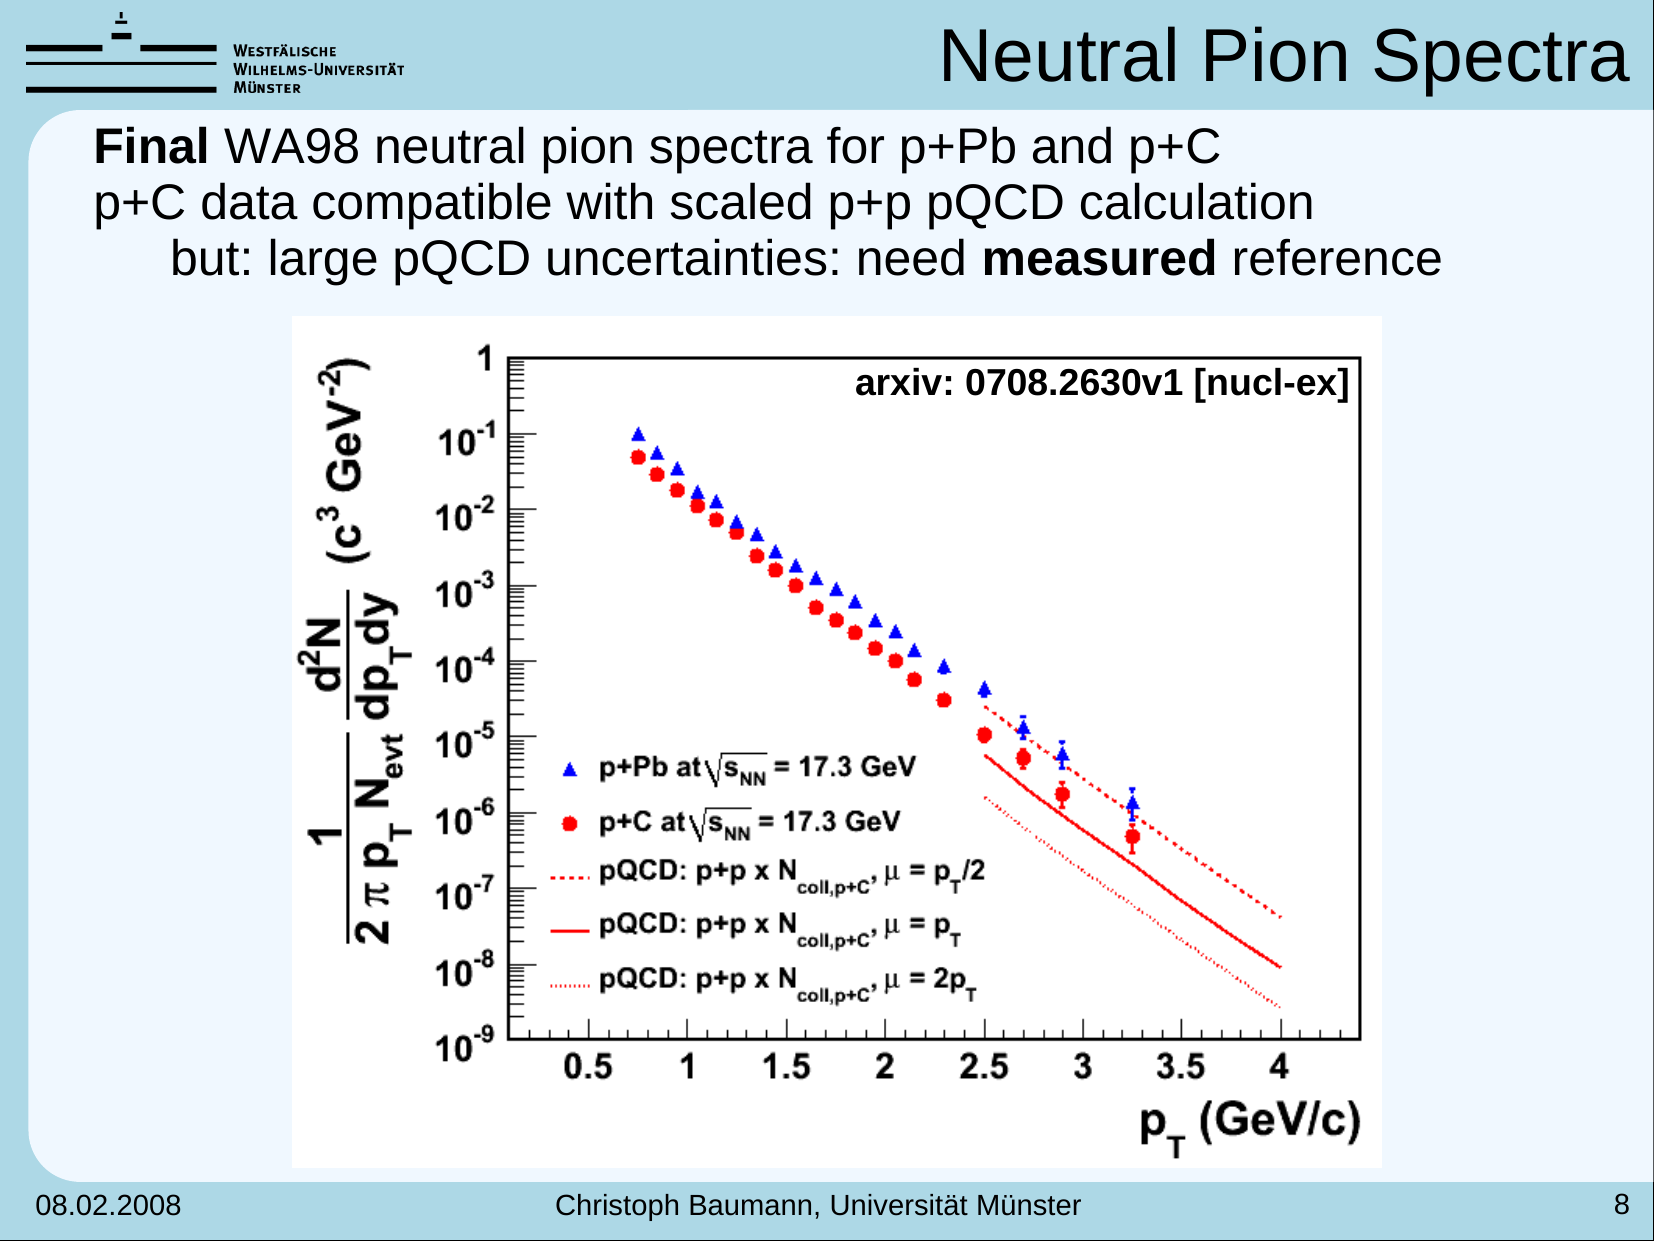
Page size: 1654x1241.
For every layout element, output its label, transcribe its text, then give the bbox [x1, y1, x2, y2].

title Neutral Pion Spectra [435, 12, 1631, 98]
text_box arxiv: 0708.2630v1 [nucl-ex] [840, 354, 1393, 413]
picture [292, 316, 1382, 1168]
list Final WA98 neutral pion spectra for p+Pb and p+C p+C data compatible with scaled p+p pQCD calculation but: large pQCD uncertainties: need measured reference [75, 118, 1654, 290]
picture [26, 12, 404, 93]
